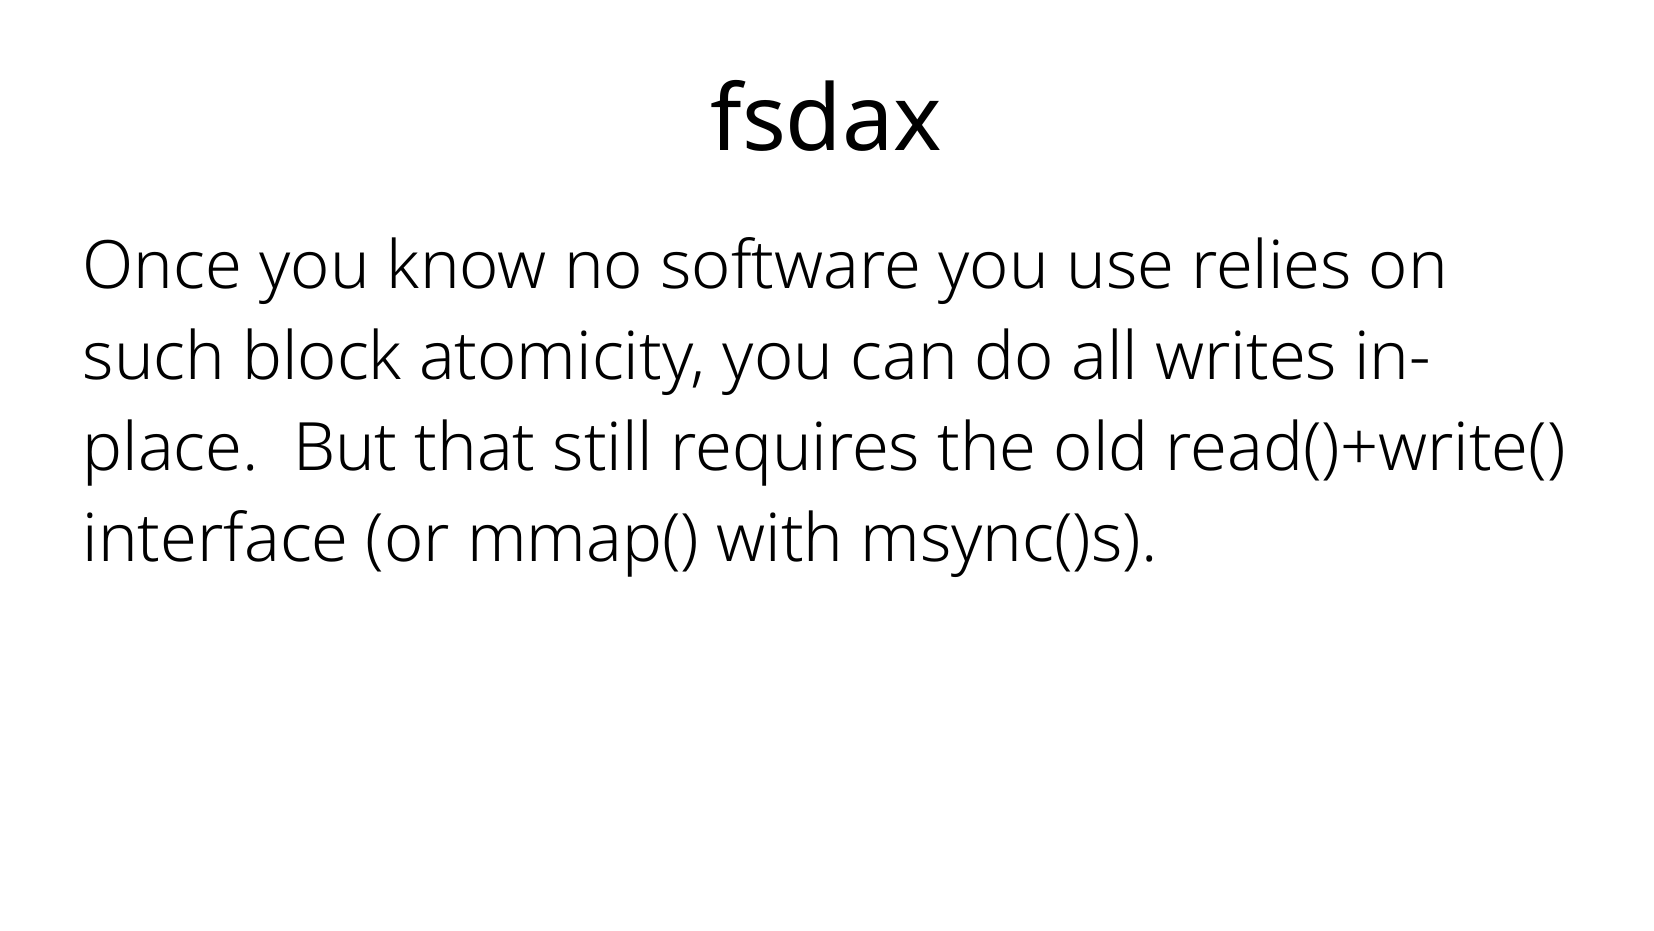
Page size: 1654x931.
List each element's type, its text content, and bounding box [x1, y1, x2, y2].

title fsdax [82, 37, 1571, 193]
list Once you know no software you use relies on such block atomicity, you can do all writes in-place. But that still requires the old read()+write() interface (or mmap() with msync()s). [82, 217, 1571, 758]
